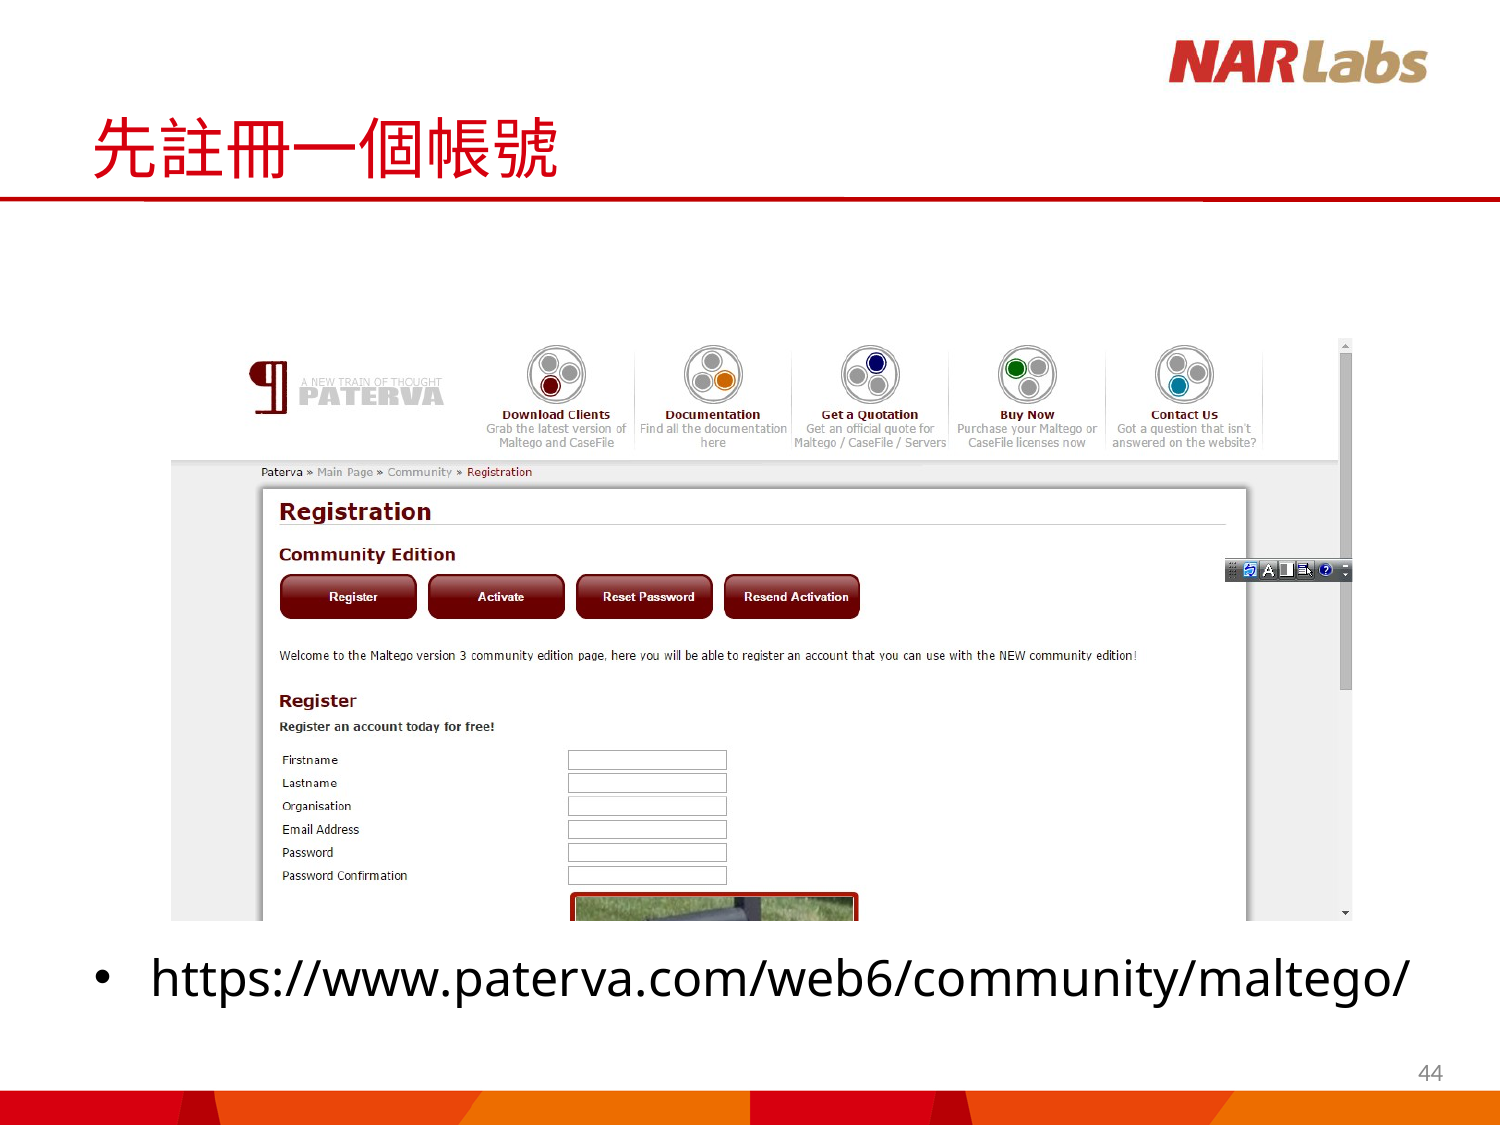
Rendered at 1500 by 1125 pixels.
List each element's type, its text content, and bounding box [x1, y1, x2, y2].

text_box https://www.paterva.com/web6/community/maltego/ [89, 946, 1414, 1008]
title 先註冊一個帳號 [89, 107, 1411, 189]
text_box [171, 338, 1352, 920]
text_box 41 [1414, 1056, 1448, 1090]
